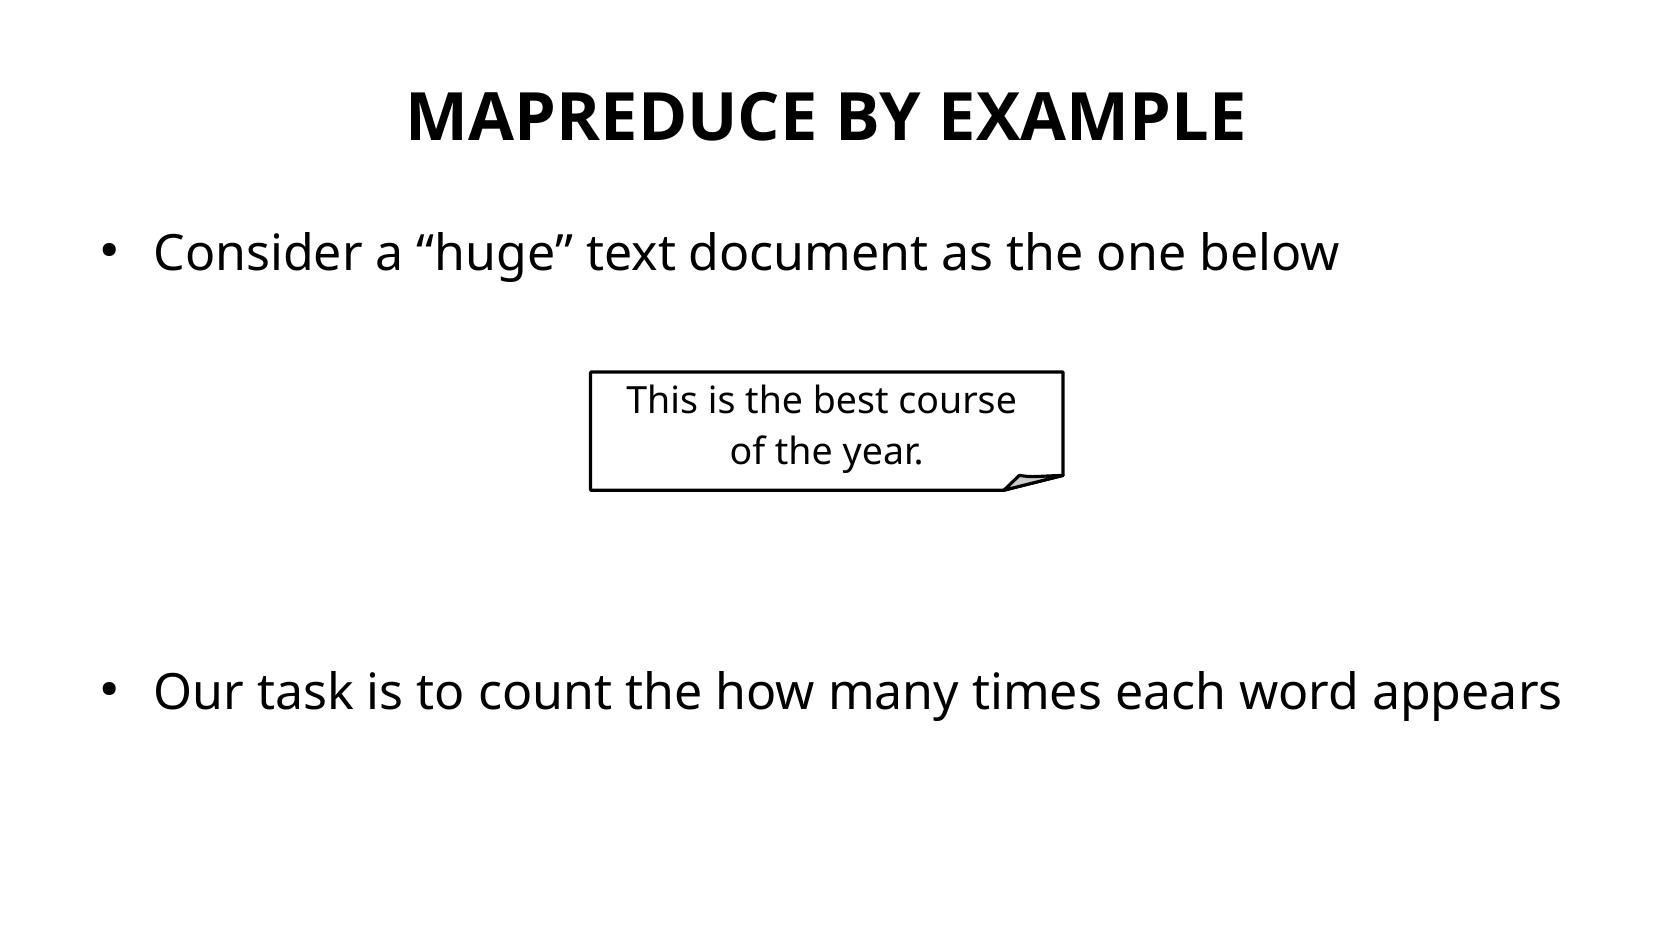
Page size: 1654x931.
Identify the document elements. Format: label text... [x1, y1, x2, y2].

text_box This is the best course of the year. [590, 372, 1064, 491]
title MAPREDUCE BY EXAMPLE [82, 36, 1571, 193]
list Consider a “huge” text document as the one below Our task is to count the how many times each word appears [82, 217, 1571, 757]
